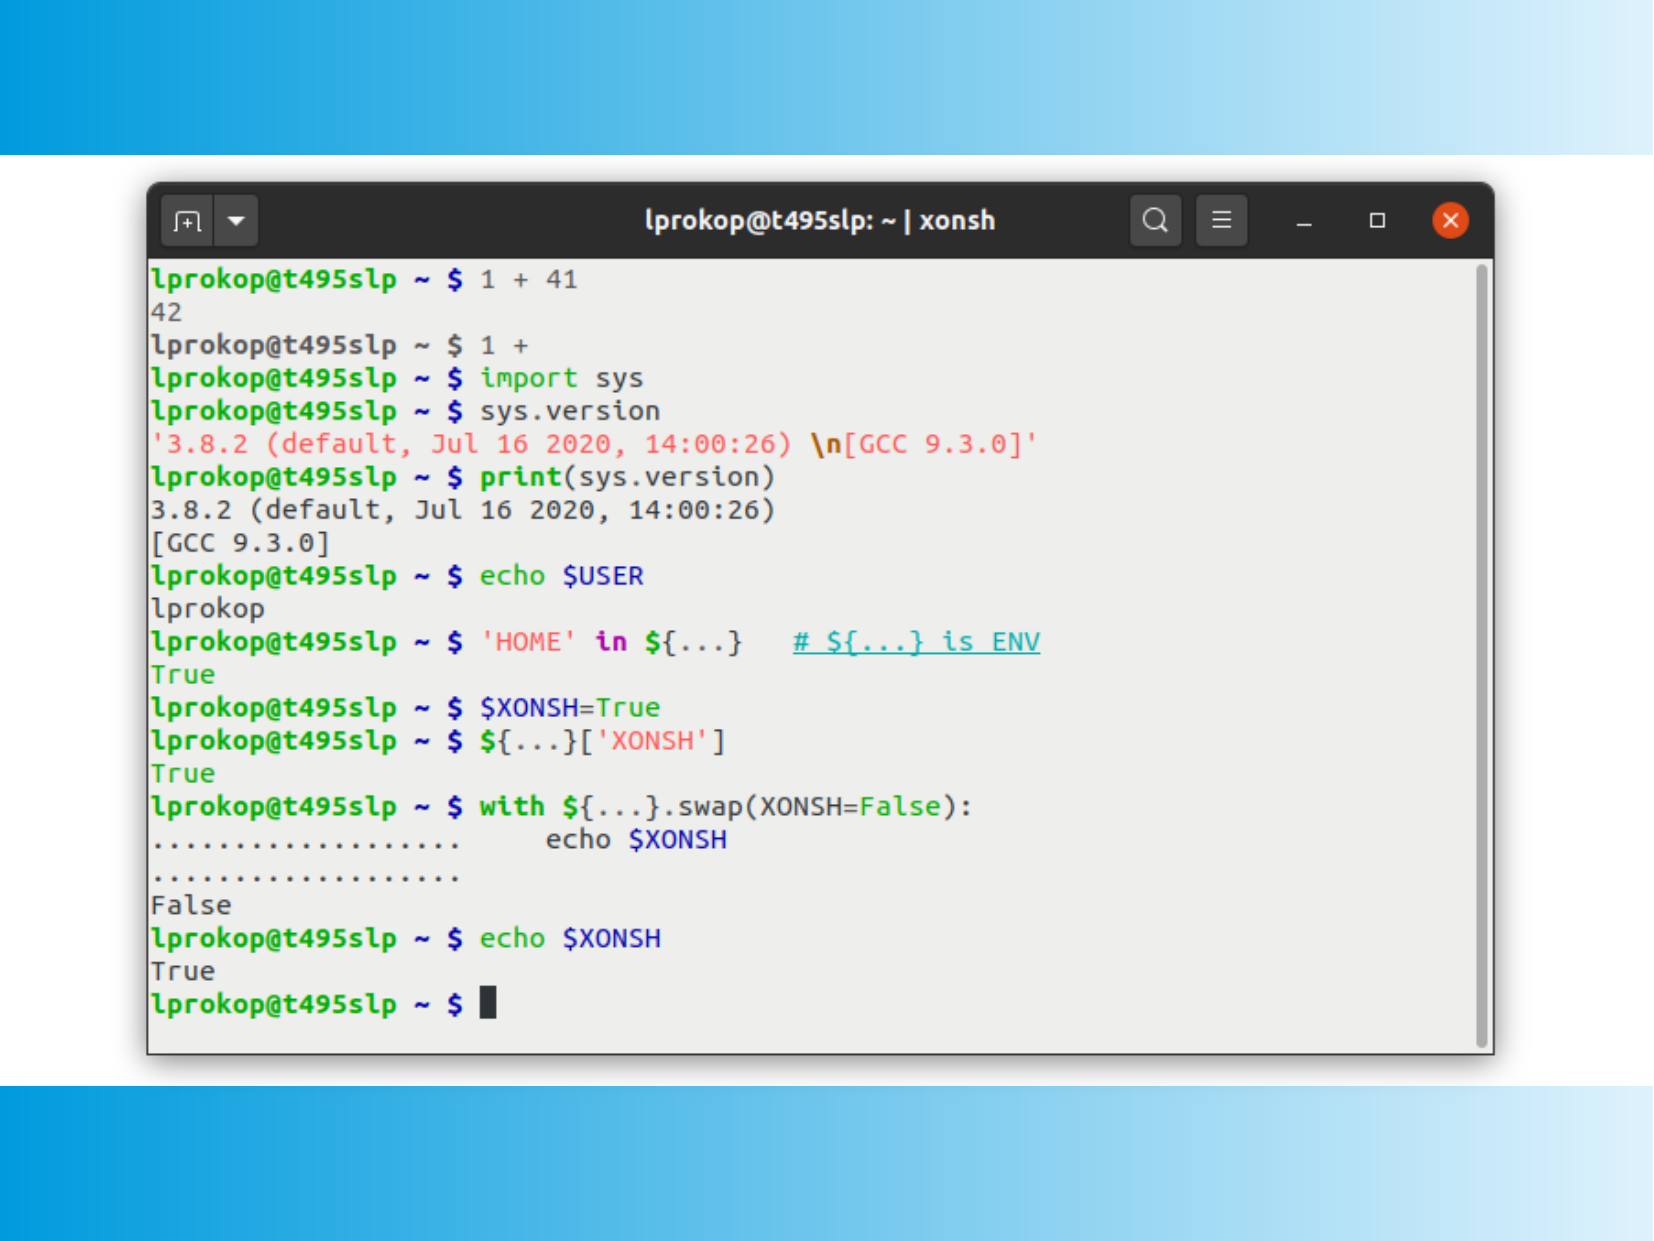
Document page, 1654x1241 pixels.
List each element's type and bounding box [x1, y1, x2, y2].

picture [101, 0, 1541, 1241]
